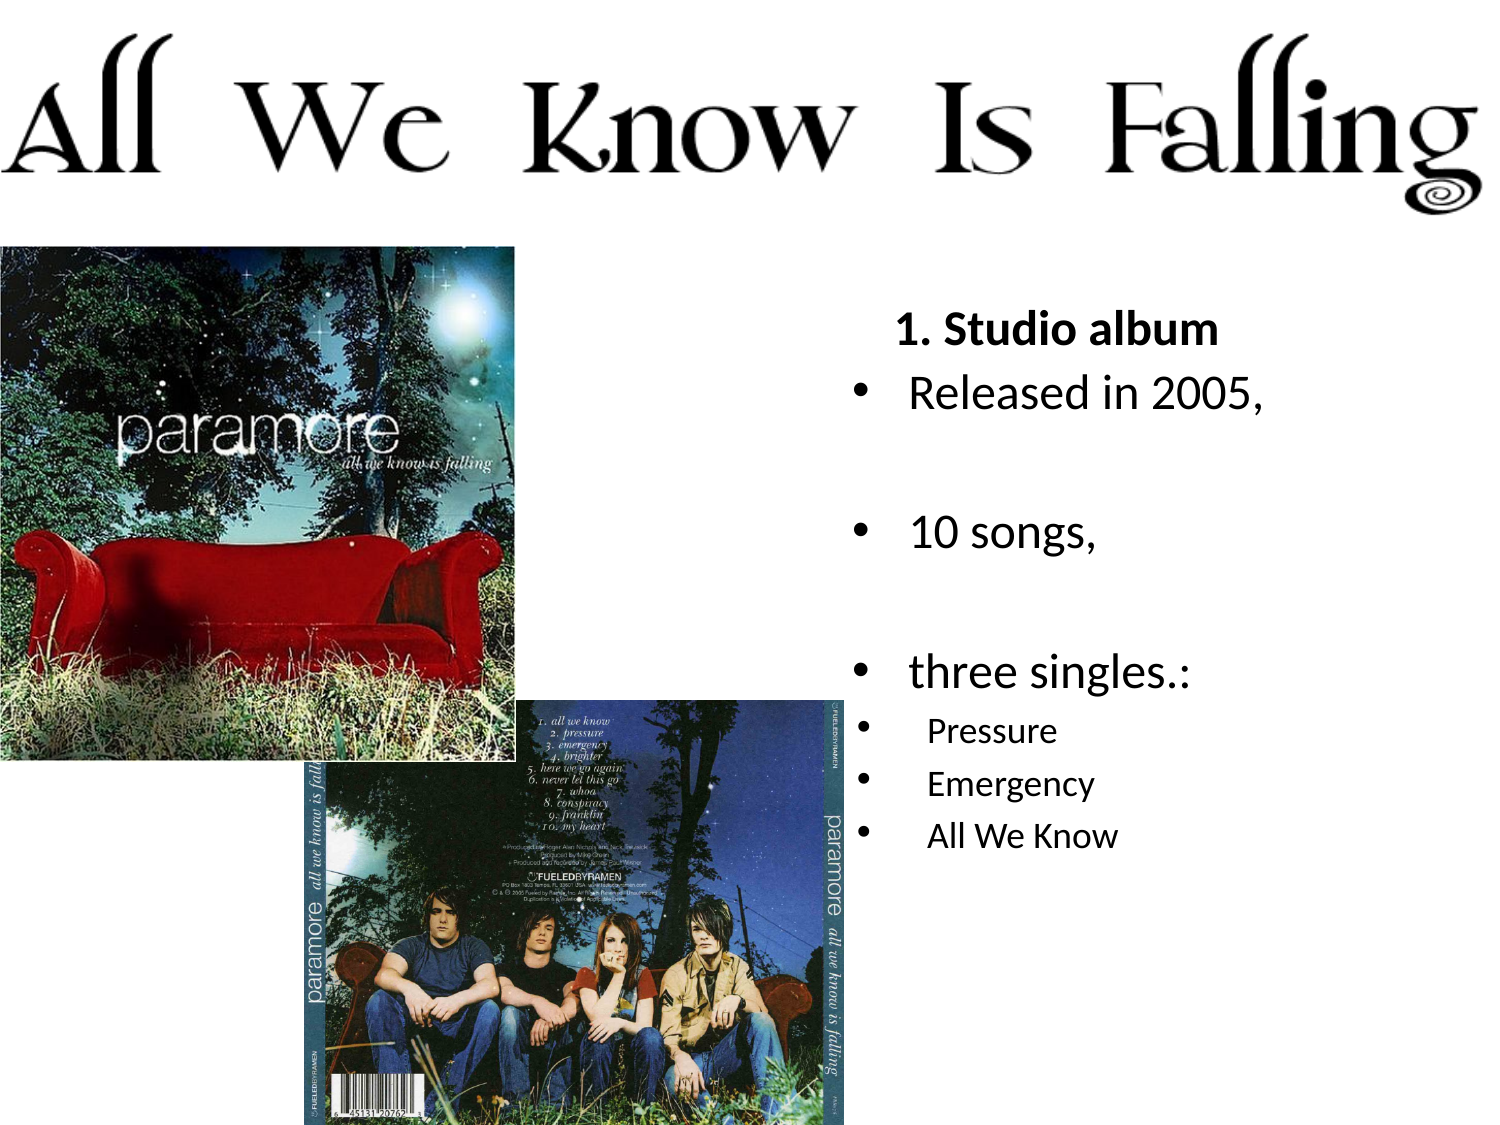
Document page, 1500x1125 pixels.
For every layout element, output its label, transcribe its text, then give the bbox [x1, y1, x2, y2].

list 1. Studio album [878, 257, 1500, 351]
list Released in 2005, 10 songs, three singles.: Pressure Emergency All We Know [836, 351, 1500, 1000]
picture [0, 246, 844, 1125]
picture [0, 23, 1500, 223]
